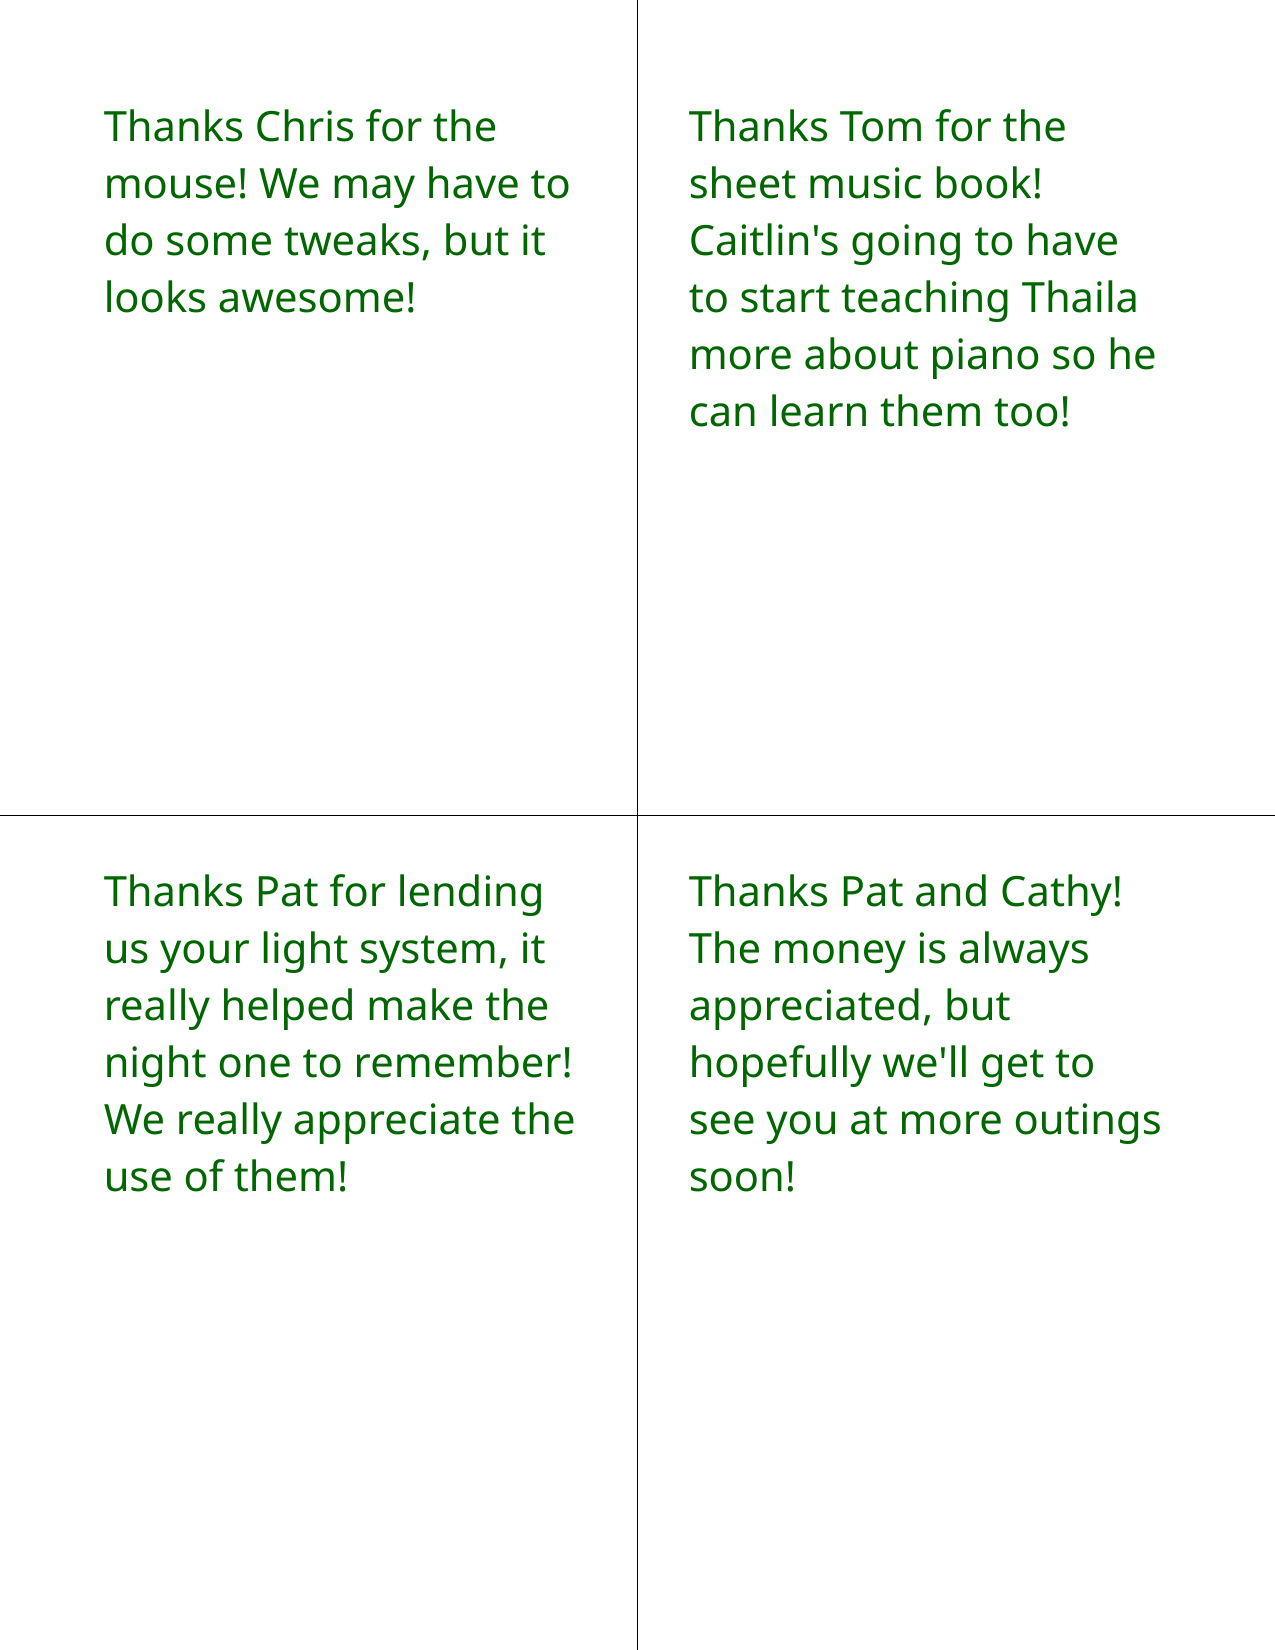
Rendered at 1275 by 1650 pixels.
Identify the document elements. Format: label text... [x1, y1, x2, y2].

text_box Thanks Tom for the sheet music book! Caitlin's going to have to start teaching Thaila more about piano so he can learn them too! [674, 89, 1185, 780]
text_box Thanks Chris for the mouse! We may have to do some tweaks, but it looks awesome! [89, 89, 600, 780]
text_box Thanks Pat and Cathy! The money is always appreciated, but hopefully we'll get to see you at more outings soon! [674, 854, 1185, 1545]
text_box Thanks Pat for lending us your light system, it really helped make the night one to remember! We really appreciate the use of them! [89, 854, 600, 1545]
